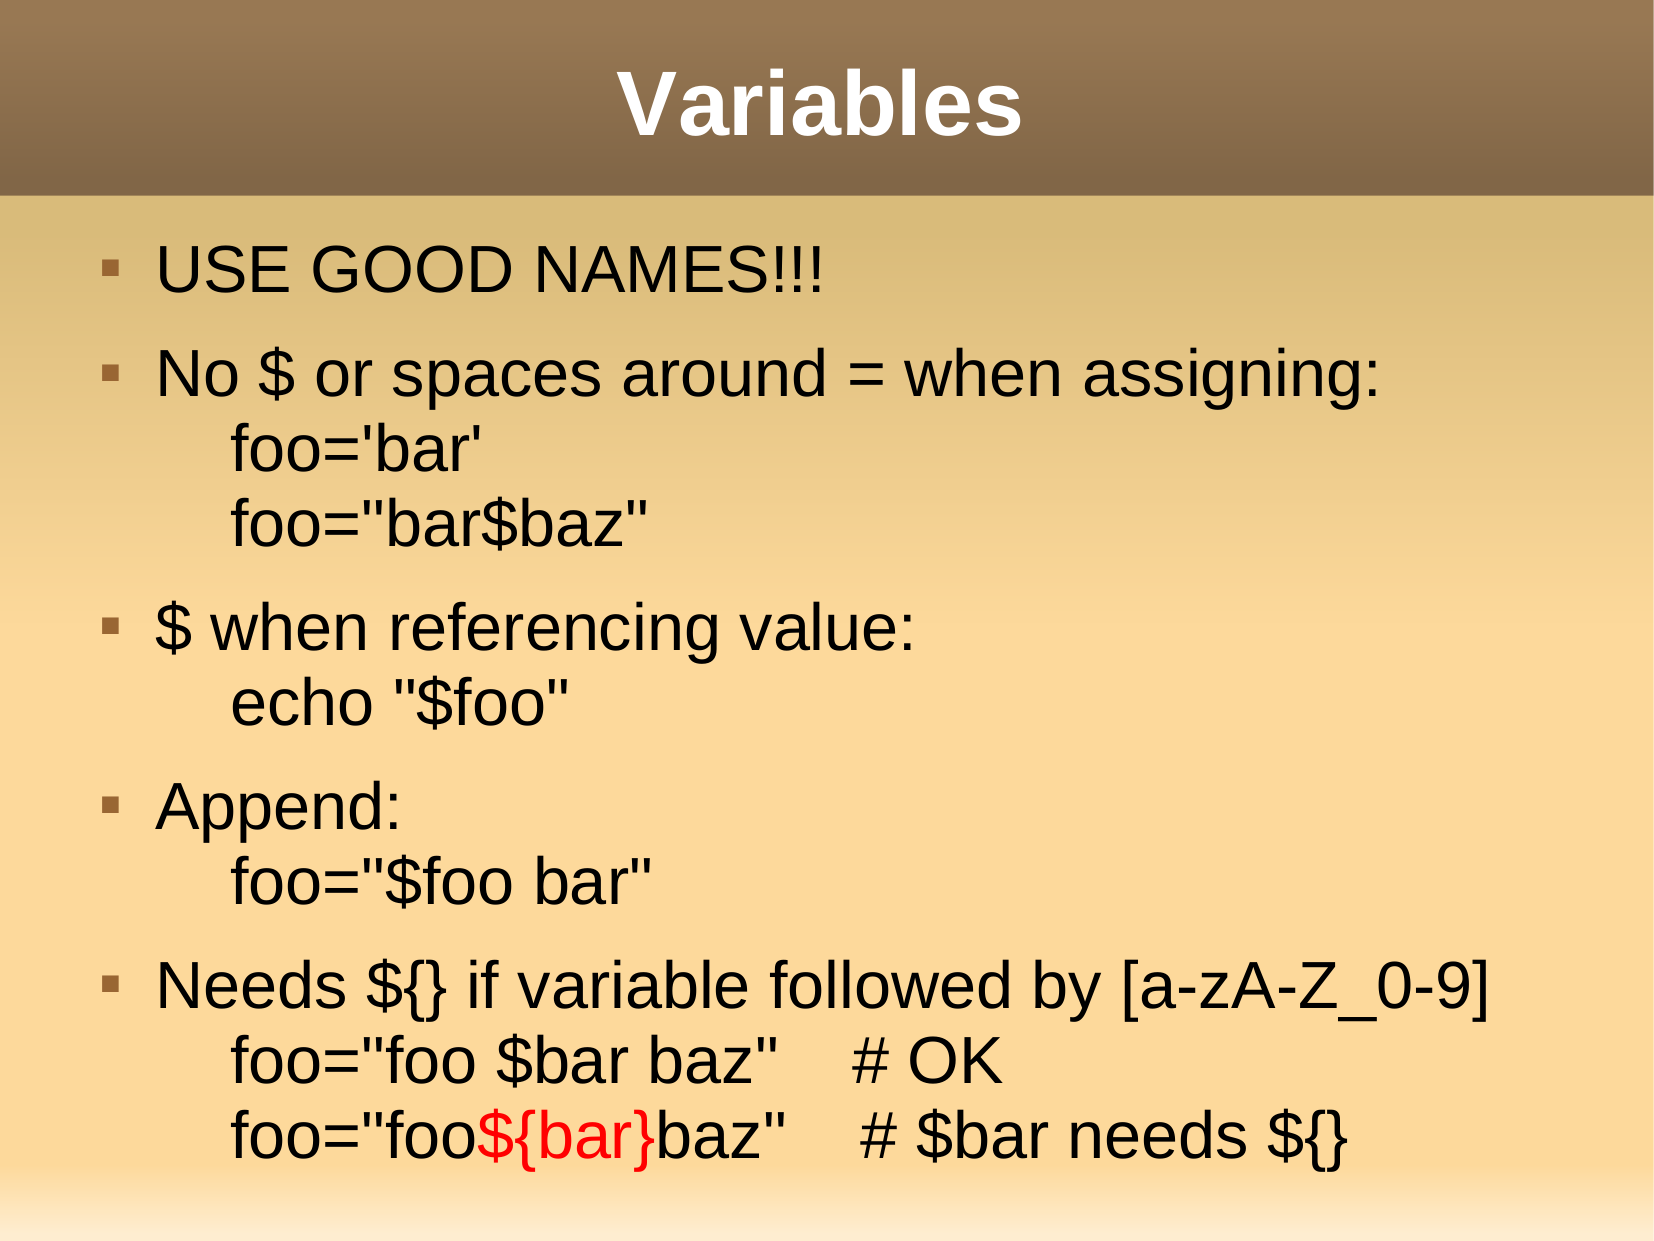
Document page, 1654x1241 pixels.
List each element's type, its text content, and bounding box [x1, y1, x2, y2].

picture [0, 0, 1654, 1241]
title Variables [76, 0, 1565, 208]
list USE GOOD NAMES!!! No $ or spaces around = when assigning: foo='bar' foo="bar$baz" $ when referencing value: echo "$foo" Append: foo="$foo bar" Needs ${} if variable followed by [a-zA-Z_0-9] foo="foo $bar baz" # OK foo="foo${bar}baz" # $bar needs ${} [84, 232, 1573, 1173]
